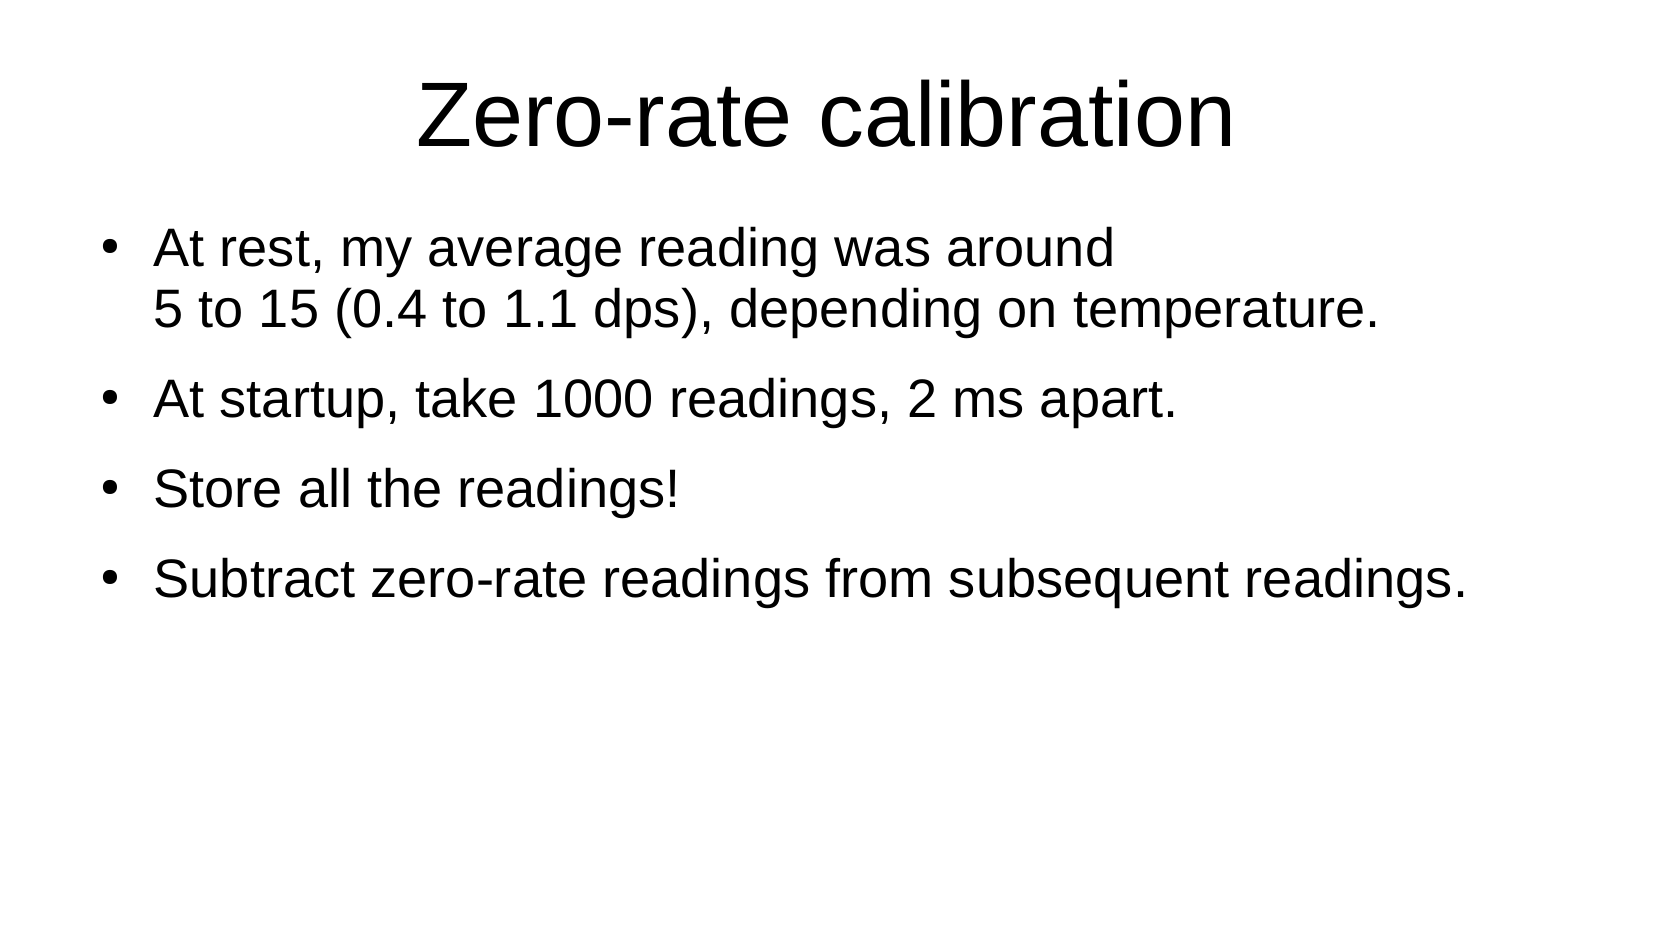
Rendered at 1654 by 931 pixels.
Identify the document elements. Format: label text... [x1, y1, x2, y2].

list At rest, my average reading was around 5 to 15 (0.4 to 1.1 dps), depending on temperature. At startup, take 1000 readings, 2 ms apart. Store all the readings! Subtract zero-rate readings from subsequent readings. [82, 217, 1571, 856]
title Zero-rate calibration [82, 37, 1571, 193]
